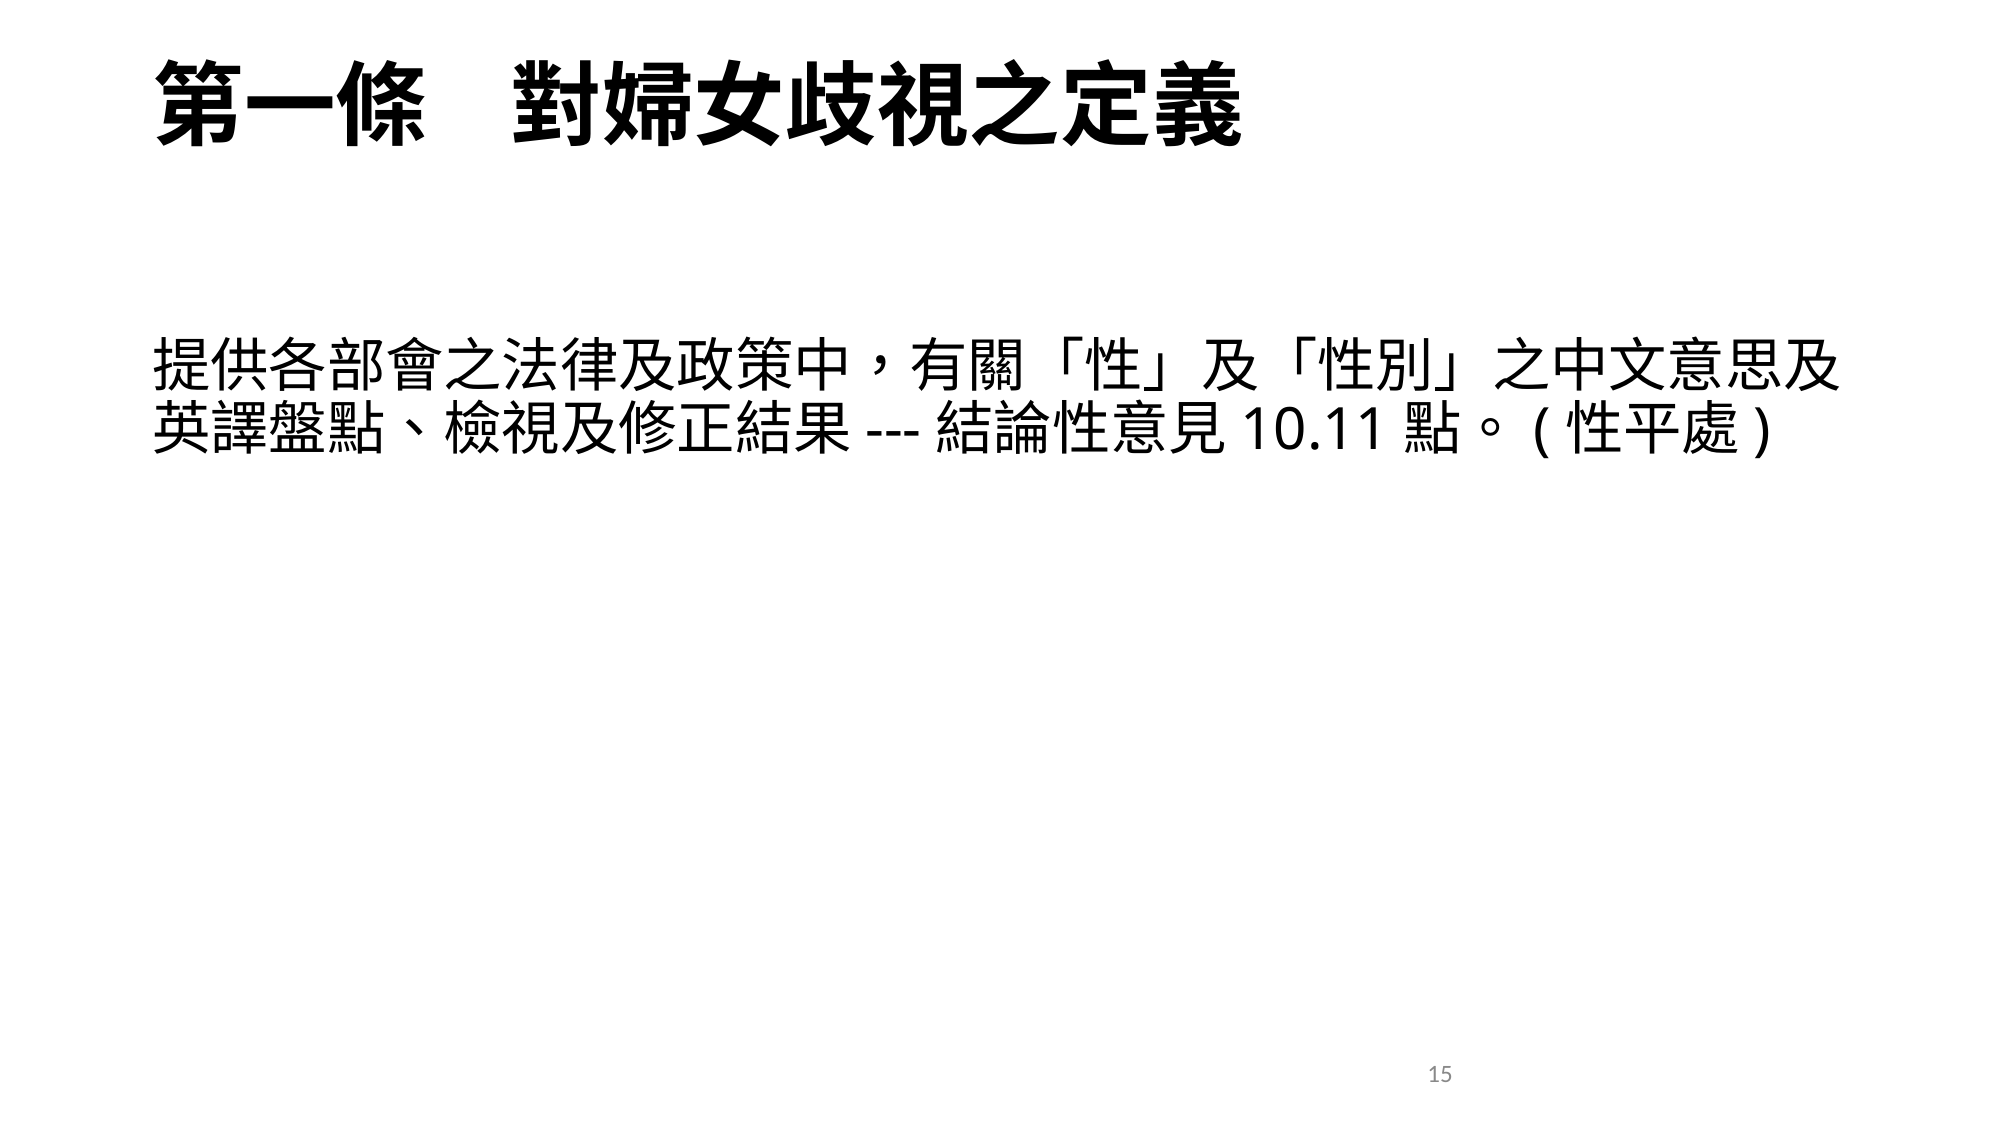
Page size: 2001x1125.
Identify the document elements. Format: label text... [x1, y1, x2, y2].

list 提供各部會之法律及政策中，有關「性」及「性別」之中文意思及英譯盤點、檢視及修正結果---結論性意見10.11點。(性平處) [137, 328, 1863, 1043]
text_box 15 [1412, 1042, 1863, 1103]
title 第一條 對婦女歧視之定義 [137, 0, 1920, 218]
